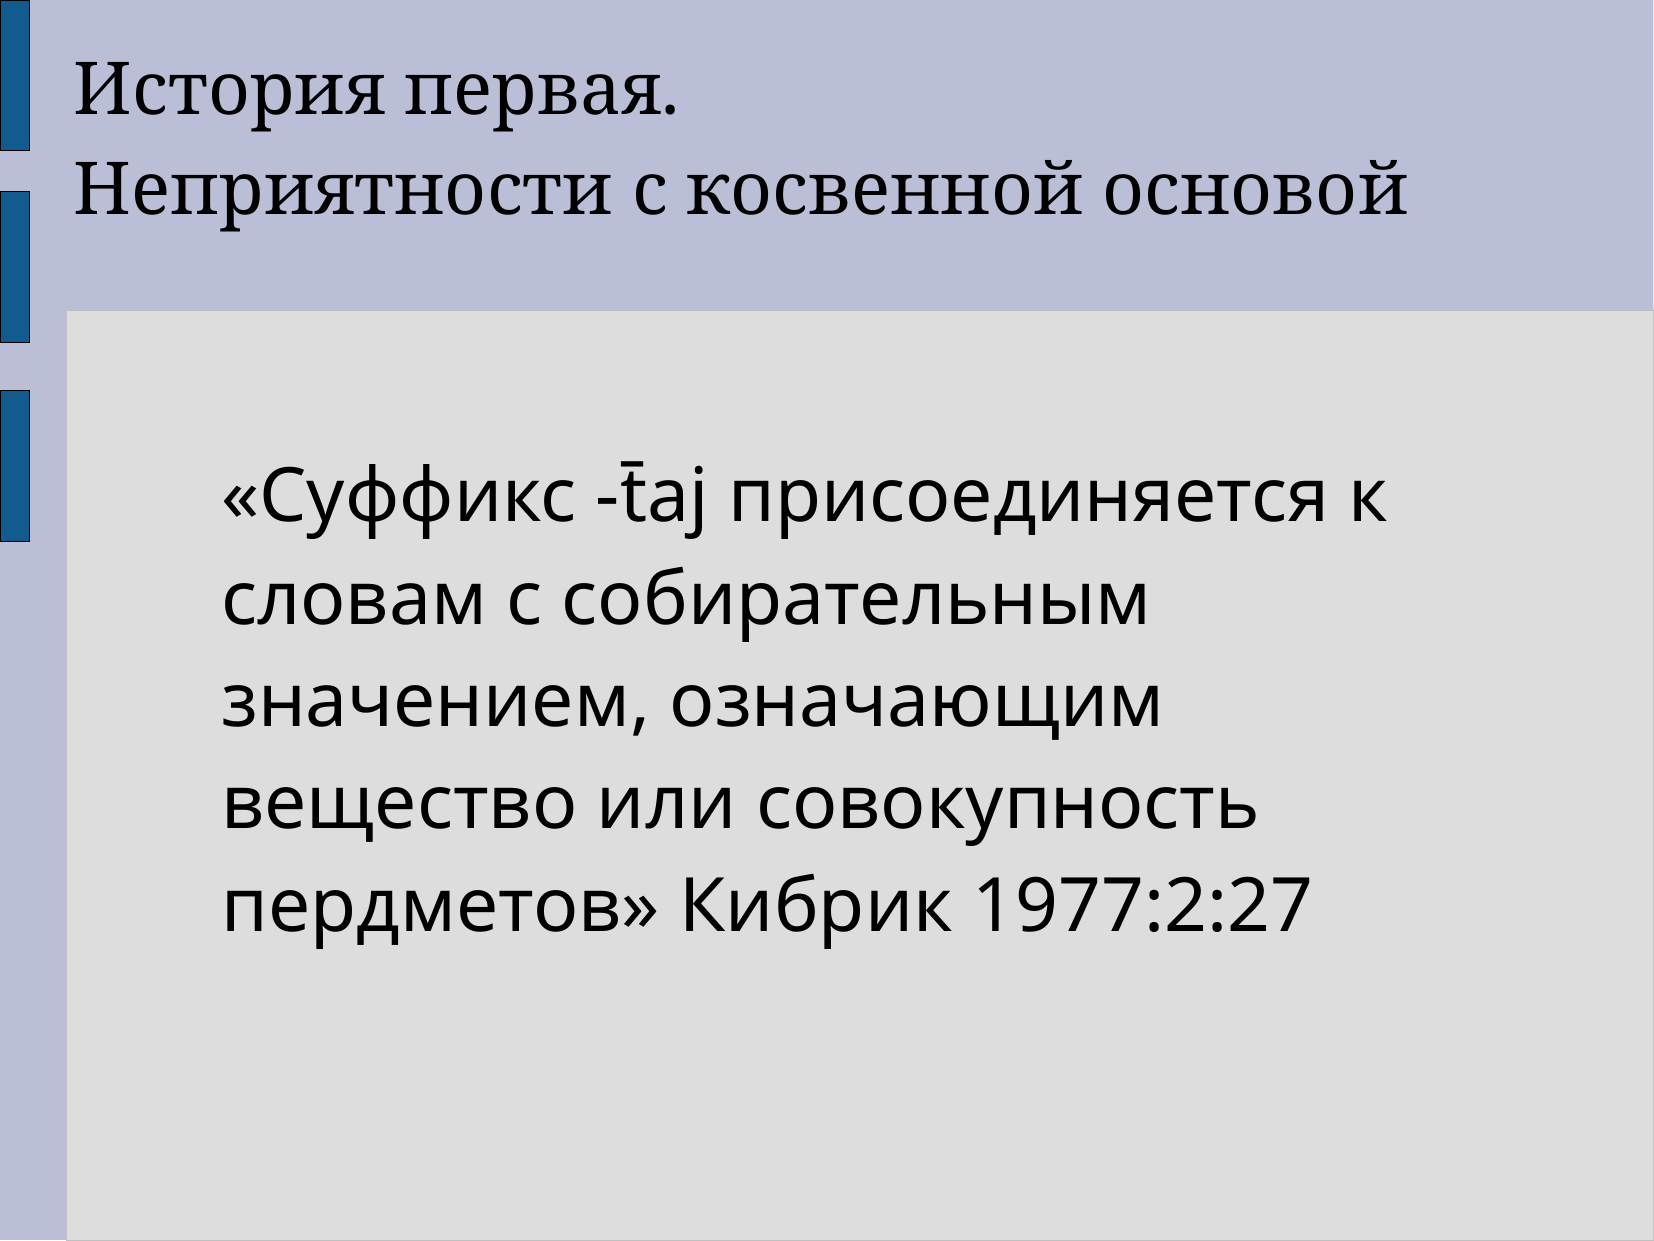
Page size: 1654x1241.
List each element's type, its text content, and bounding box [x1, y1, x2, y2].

text_box «Суффикс -t̄aj присоединяется к словам с собирательным значением, означающим вещество или совокупность пердметов» Кибрик 1977:2:27 [206, 434, 1536, 1063]
text_box История первая. Неприятности с косвенной основой [58, 29, 1654, 242]
